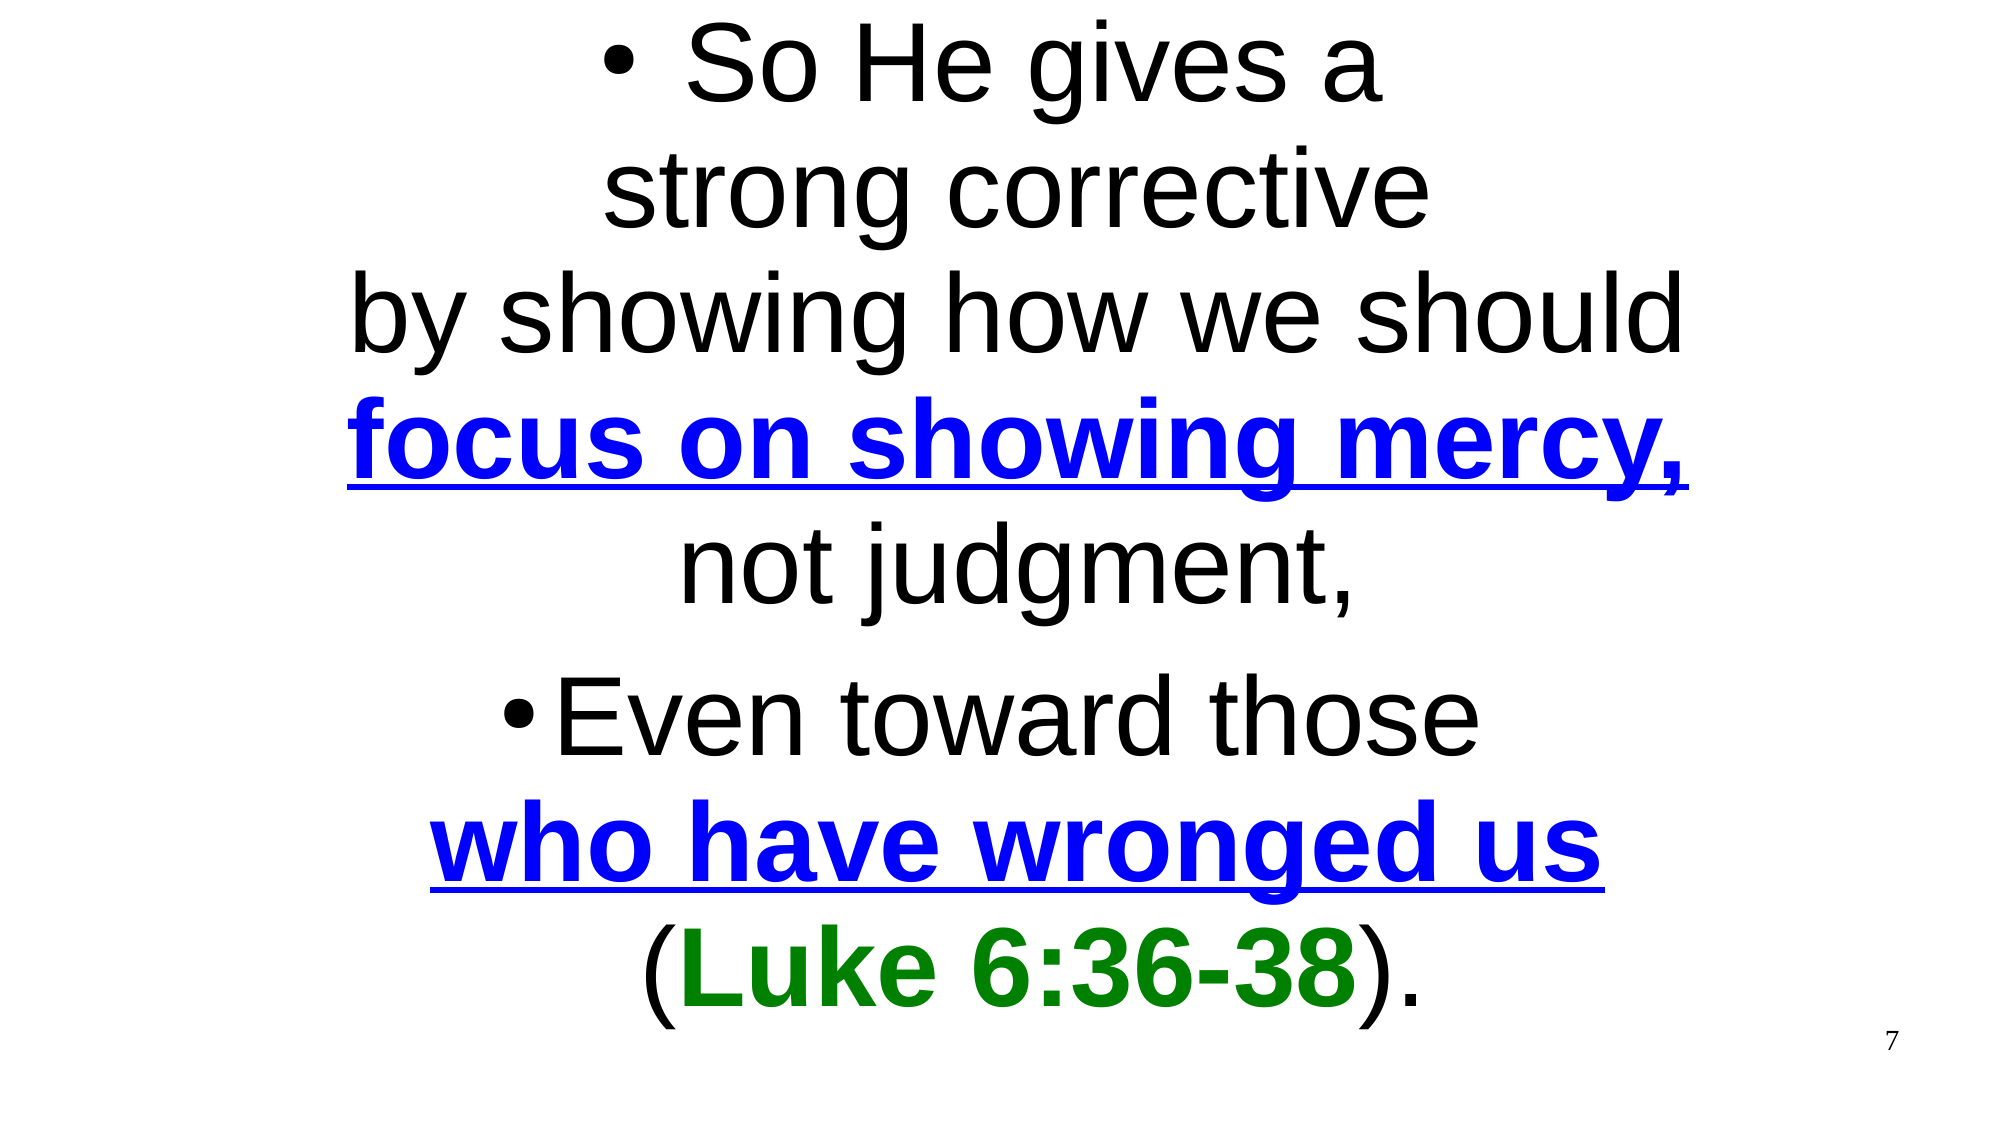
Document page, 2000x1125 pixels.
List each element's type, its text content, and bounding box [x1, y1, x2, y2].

list So He gives a strong corrective by showing how we should focus on showing mercy, not judgment, Even toward those who have wronged us (Luke 6:36-38). [0, 0, 1996, 1123]
